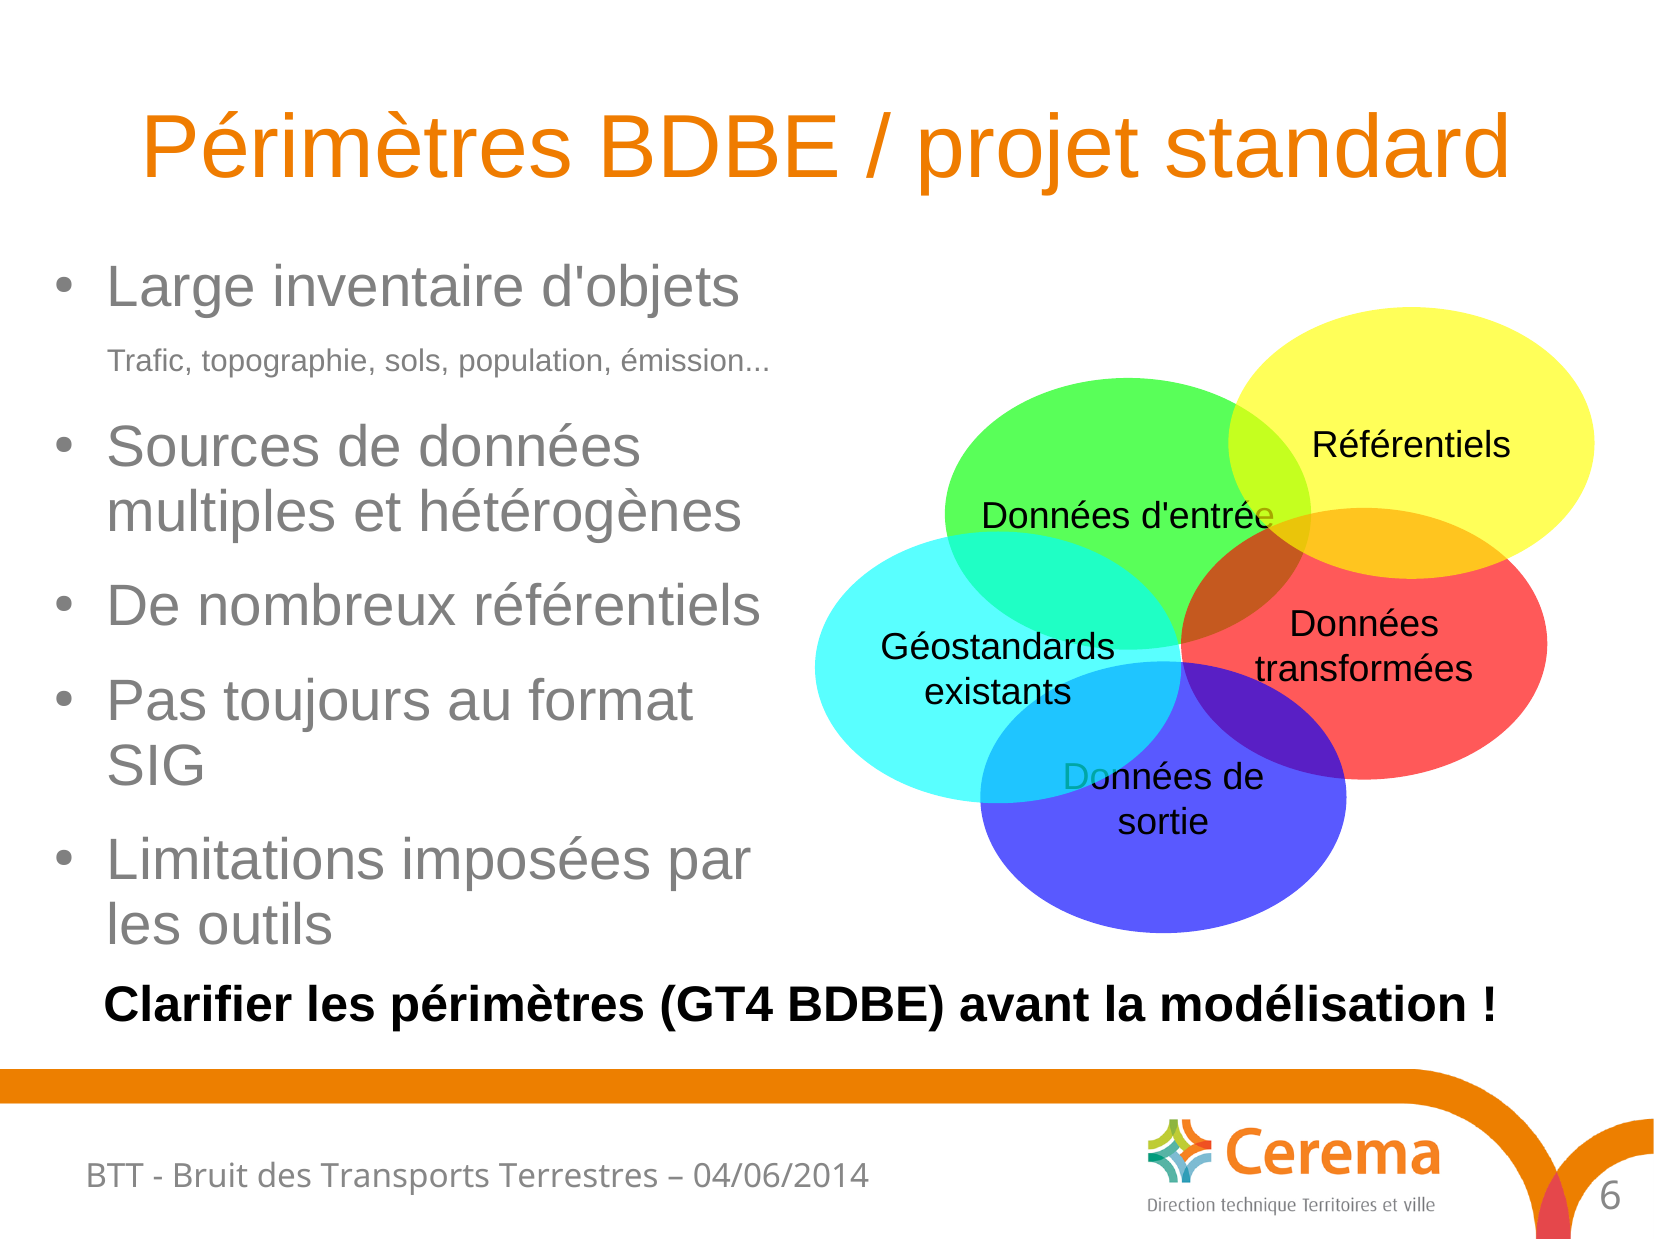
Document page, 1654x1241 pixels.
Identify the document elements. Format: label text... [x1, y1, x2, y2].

list Large inventaire d'objets Trafic, topographie, sols, population, émission... Sources de données multiples et hétérogènes De nombreux référentiels Pas toujours au format SIG Limitations imposées par les outils [35, 253, 781, 974]
text_box Géostandards existants [814, 531, 1182, 804]
picture [0, 1069, 1654, 1239]
text_box Données d'entrée [944, 377, 1266, 645]
text_box Données transformées [1181, 528, 1548, 780]
text_box Référentiels [1228, 307, 1595, 579]
text_box Clarifier les périmètres (GT4 BDBE) avant la modélisation ! [88, 964, 1529, 1040]
title Périmètres BDBE / projet standard [82, 49, 1571, 257]
text_box Données de sortie [980, 662, 1347, 934]
